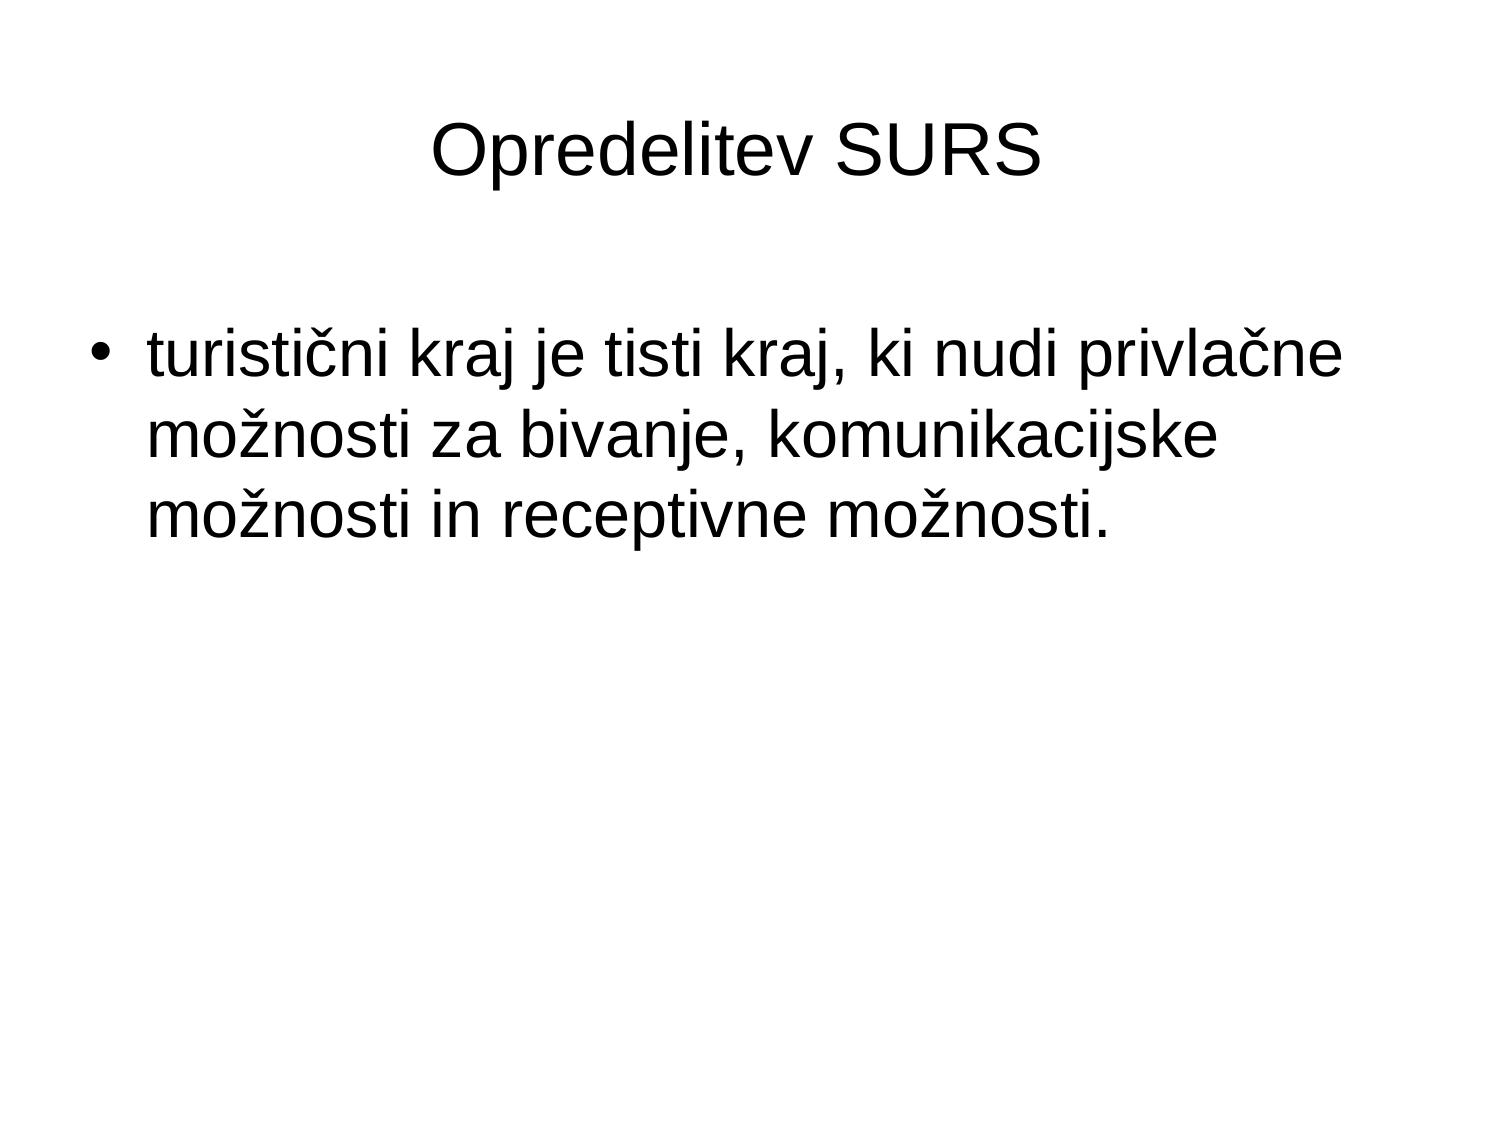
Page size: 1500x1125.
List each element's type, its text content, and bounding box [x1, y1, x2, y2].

title Opredelitev SURS [75, 45, 1426, 233]
list turistični kraj je tisti kraj, ki nudi privlačne možnosti za bivanje, komunikacijske možnosti in receptivne možnosti. [75, 302, 1426, 1005]
